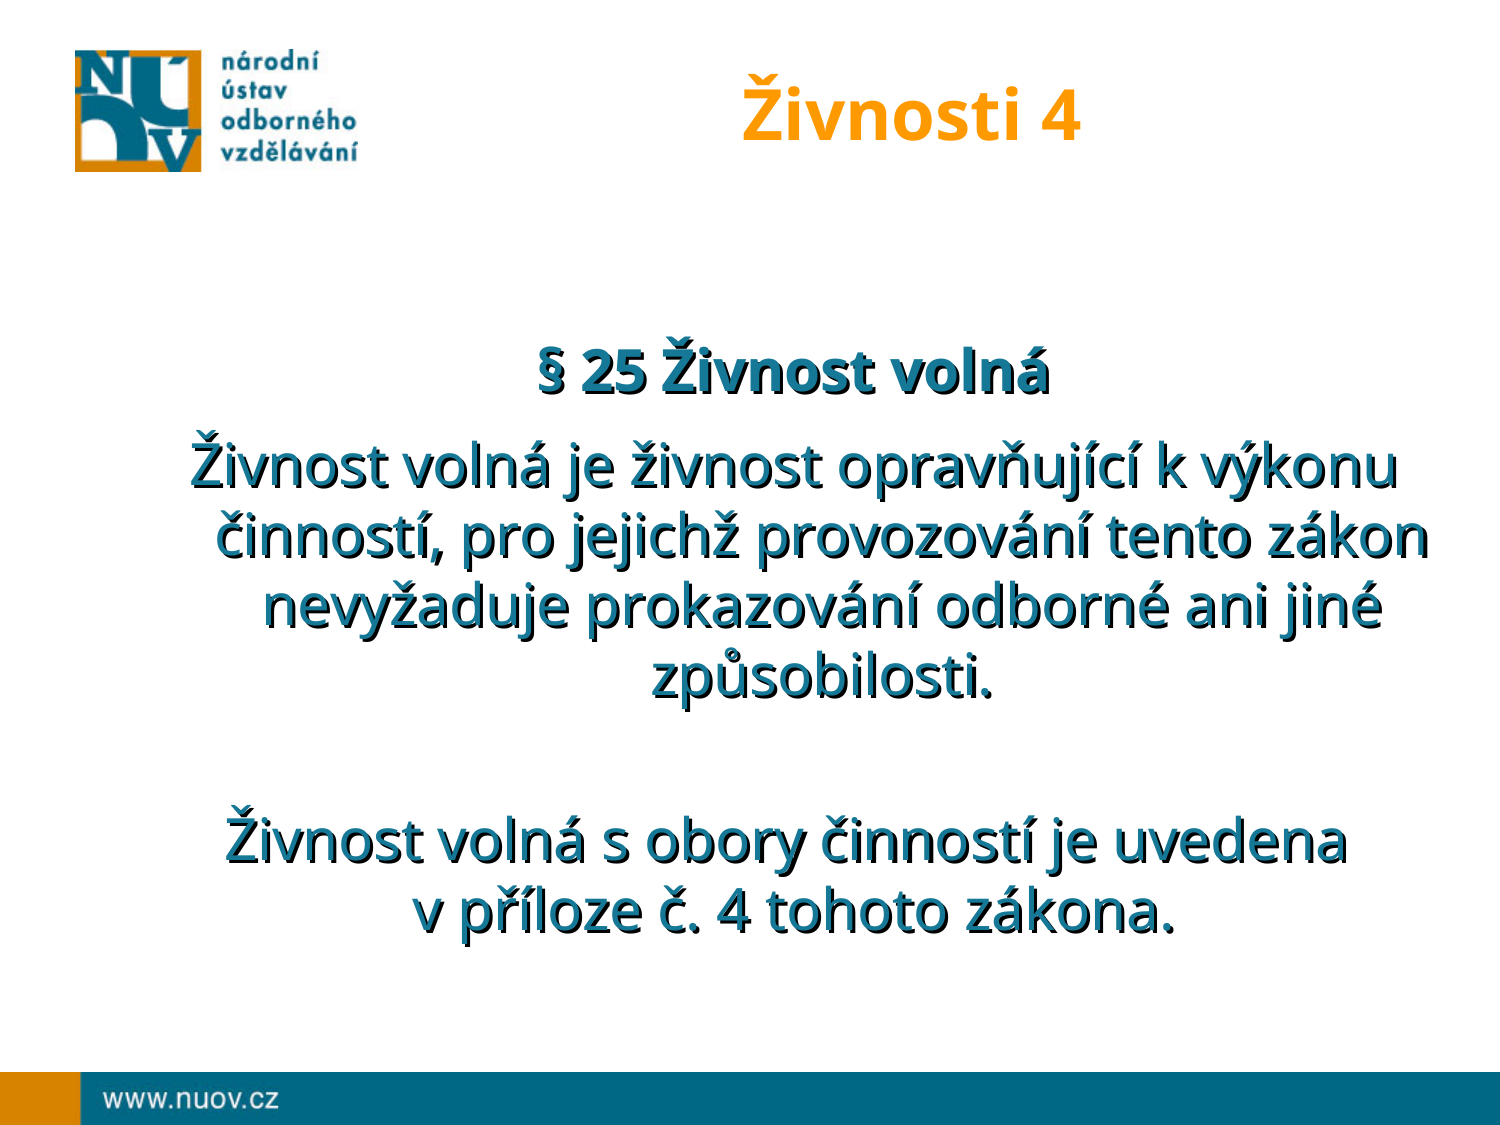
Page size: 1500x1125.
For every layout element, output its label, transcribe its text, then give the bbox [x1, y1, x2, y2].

text_box § 25 Živnost volná Živnost volná je živnost opravňující k výkonu činností, pro jejichž provozování tento zákon nevyžaduje prokazování odborné ani jiné způsobilosti. Živnost volná s obory činností je uvedena v příloze č. 4 tohoto zákona. [87, 324, 1500, 951]
text_box [75, 50, 358, 172]
title Živnosti 4 [399, 37, 1425, 188]
text_box [0, 1072, 1500, 1125]
